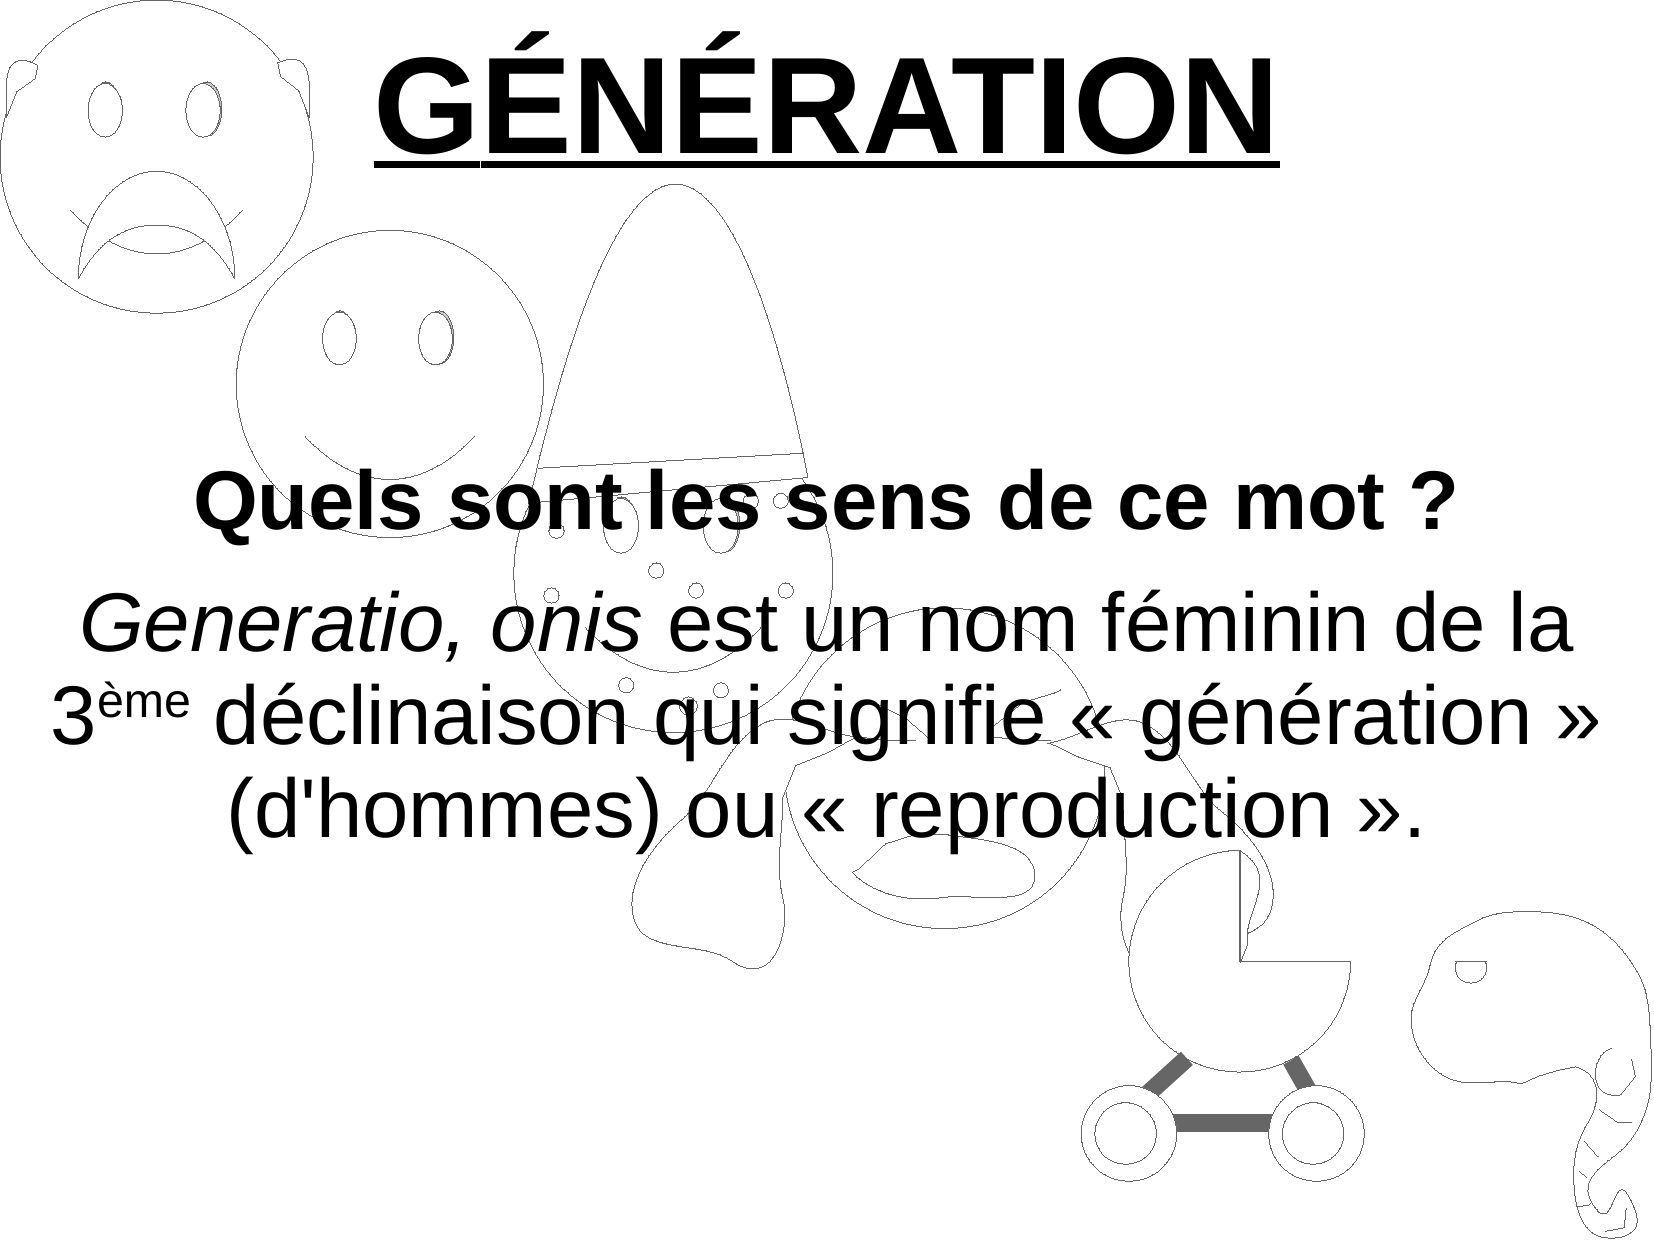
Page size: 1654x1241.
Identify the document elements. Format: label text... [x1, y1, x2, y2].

list Quels sont les sens de ce mot ? Generatio, onis est un nom féminin de la 3ème déclinaison qui signifie « génération » (d'hommes) ou « reproduction ». [0, 0, 1654, 1241]
